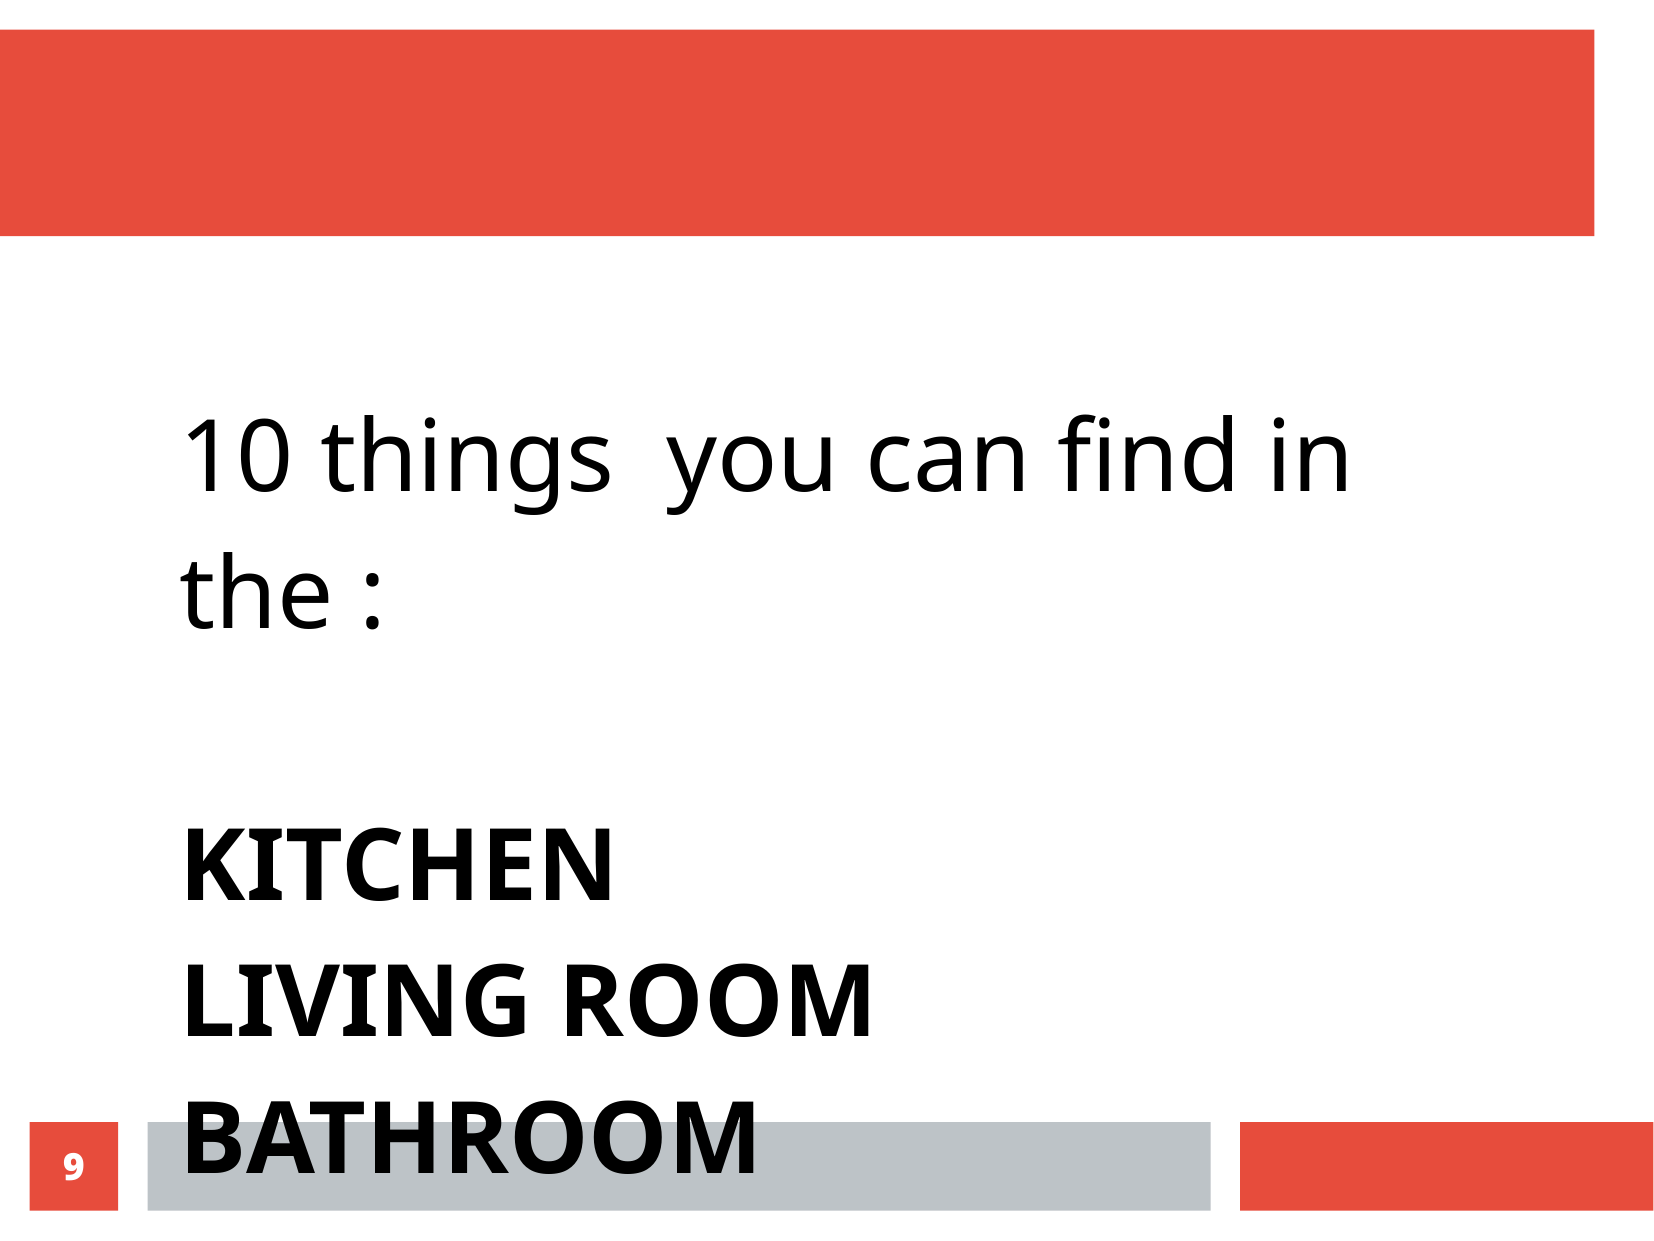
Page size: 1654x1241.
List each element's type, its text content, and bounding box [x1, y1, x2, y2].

text_box 10 things you can find in the : KITCHEN LIVING ROOM BATHROOM [165, 105, 1441, 1000]
